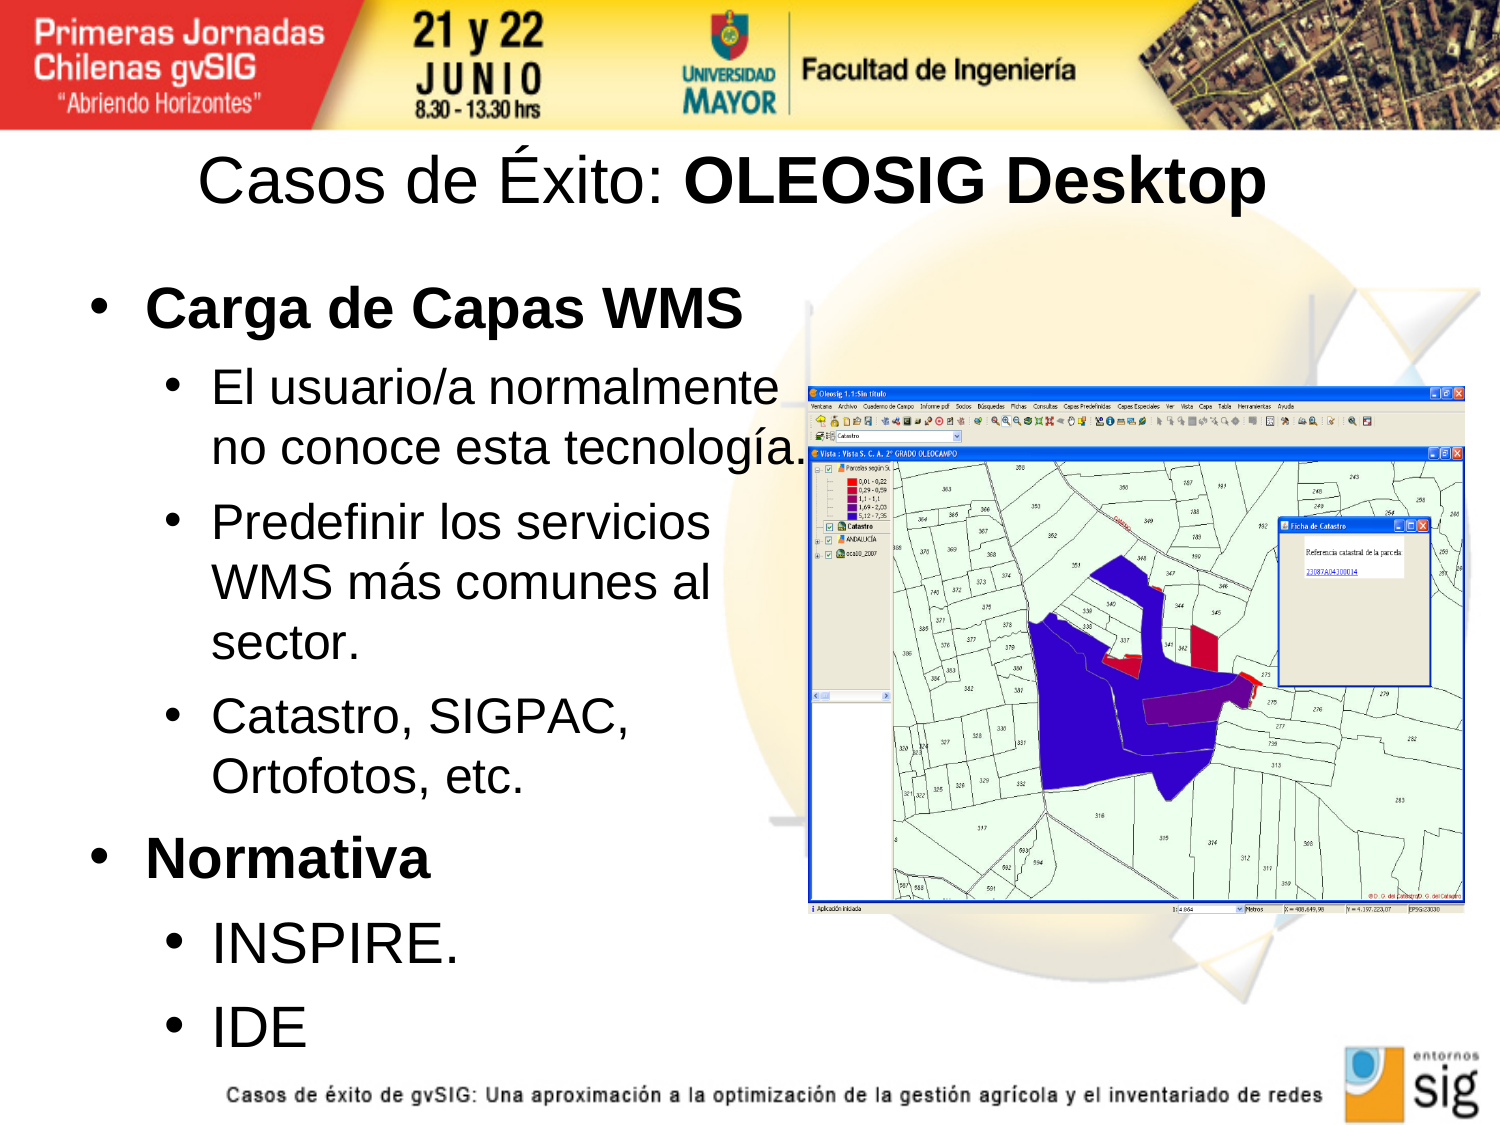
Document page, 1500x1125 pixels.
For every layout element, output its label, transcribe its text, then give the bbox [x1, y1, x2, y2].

title Casos de Éxito: OLEOSIG Desktop [58, 93, 1409, 261]
list Carga de Capas WMS El usuario/a normalmente no conoce esta tecnología. Predefinir los servicios WMS más comunes al sector. Catastro, SIGPAC, Ortofotos, etc. Normativa INSPIRE. IDE [75, 262, 844, 1125]
picture [0, 0, 1500, 1125]
